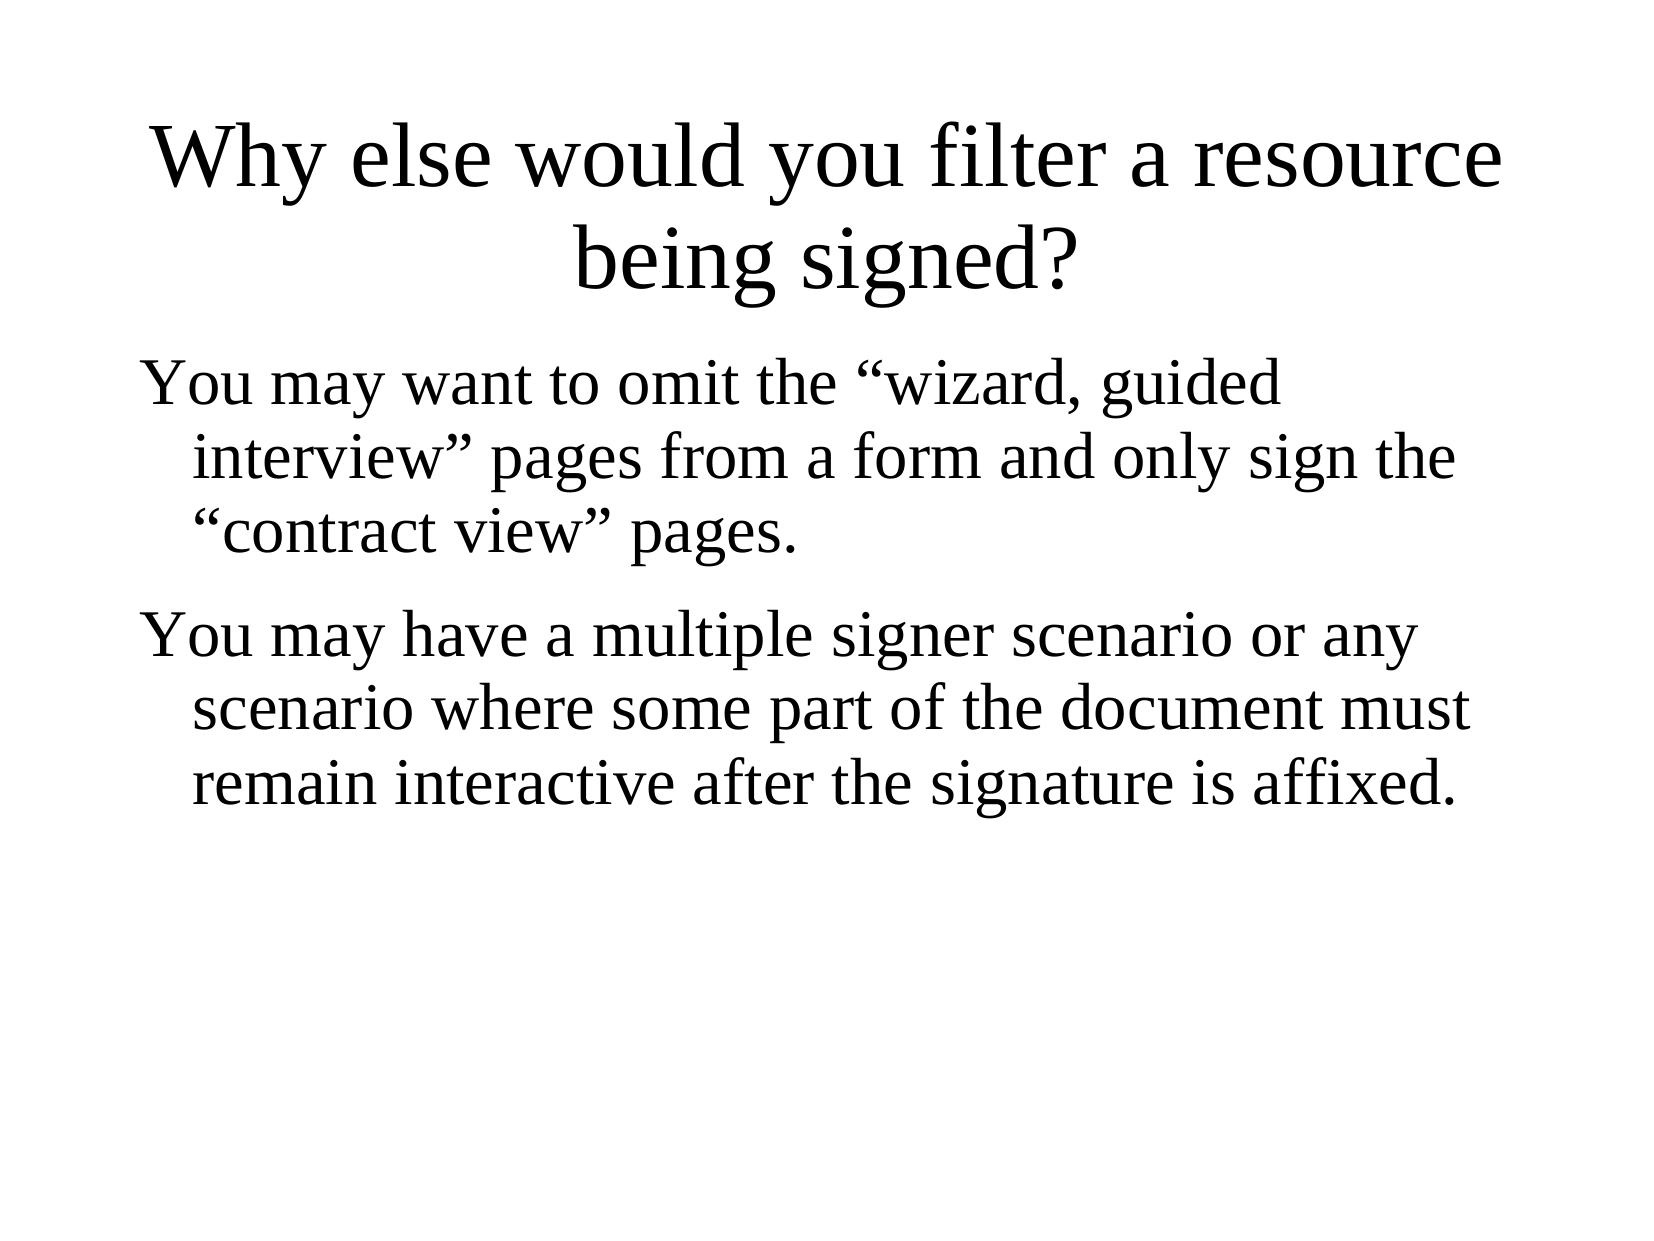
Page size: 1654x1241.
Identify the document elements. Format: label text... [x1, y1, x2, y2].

title Why else would you filter a resource being signed? [121, 100, 1534, 312]
list You may want to omit the “wizard, guided interview” pages from a form and only sign the “contract view” pages. You may have a multiple signer scenario or any scenario where some part of the document must remain interactive after the signature is affixed. [121, 344, 1534, 1127]
